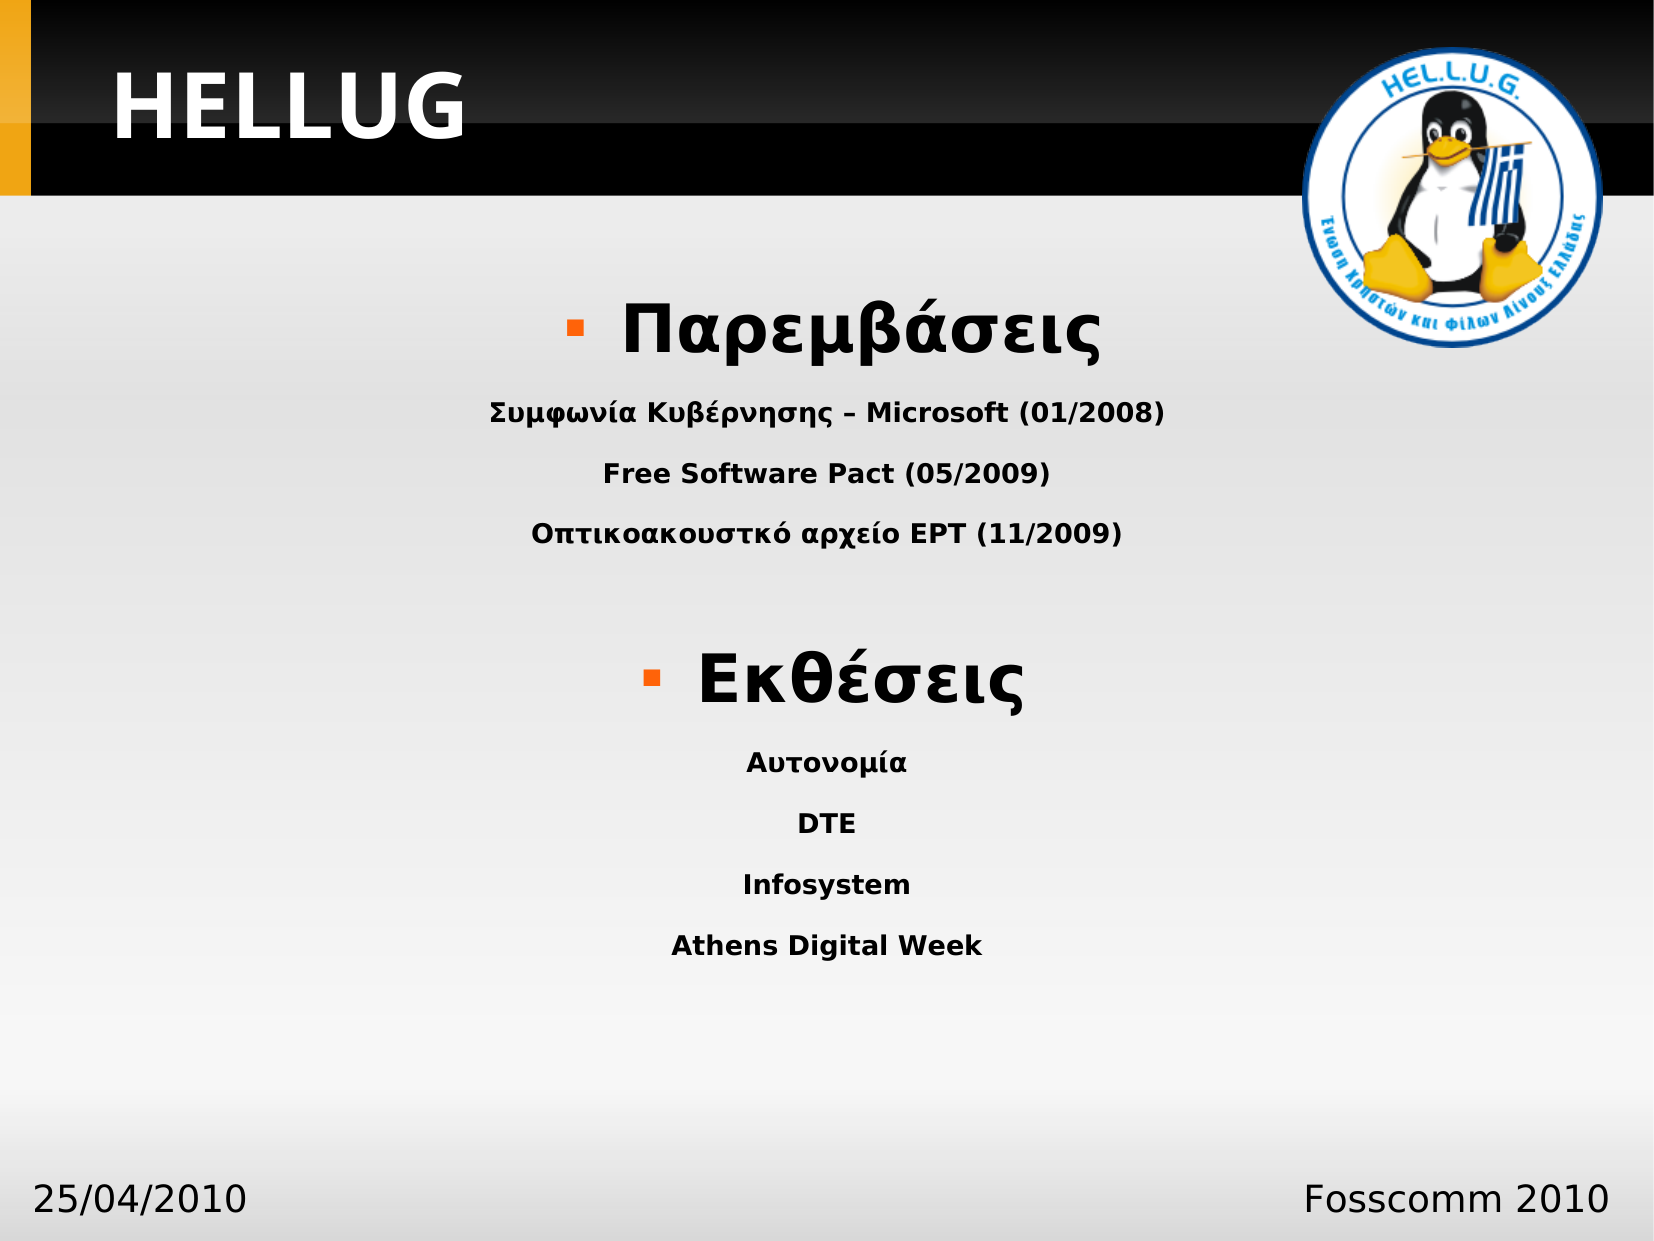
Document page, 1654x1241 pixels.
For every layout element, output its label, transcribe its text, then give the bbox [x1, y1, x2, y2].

table_header 25/04/2010 [18, 1170, 300, 1229]
table_header Fosscomm 2010 [1275, 1170, 1637, 1229]
title HELLUG [76, 0, 1565, 208]
picture [0, 0, 1654, 1241]
list Παρεμβάσεις Συμφωνία Κυβέρνησης – Microsoft (01/2008) Free Software Pact (05/2009) Οπτικοακουστκό αρχείο ΕΡΤ (11/2009) Εκθέσεις Αυτονομία DTE Infosystem Athens Digital Week [82, 290, 1571, 1109]
